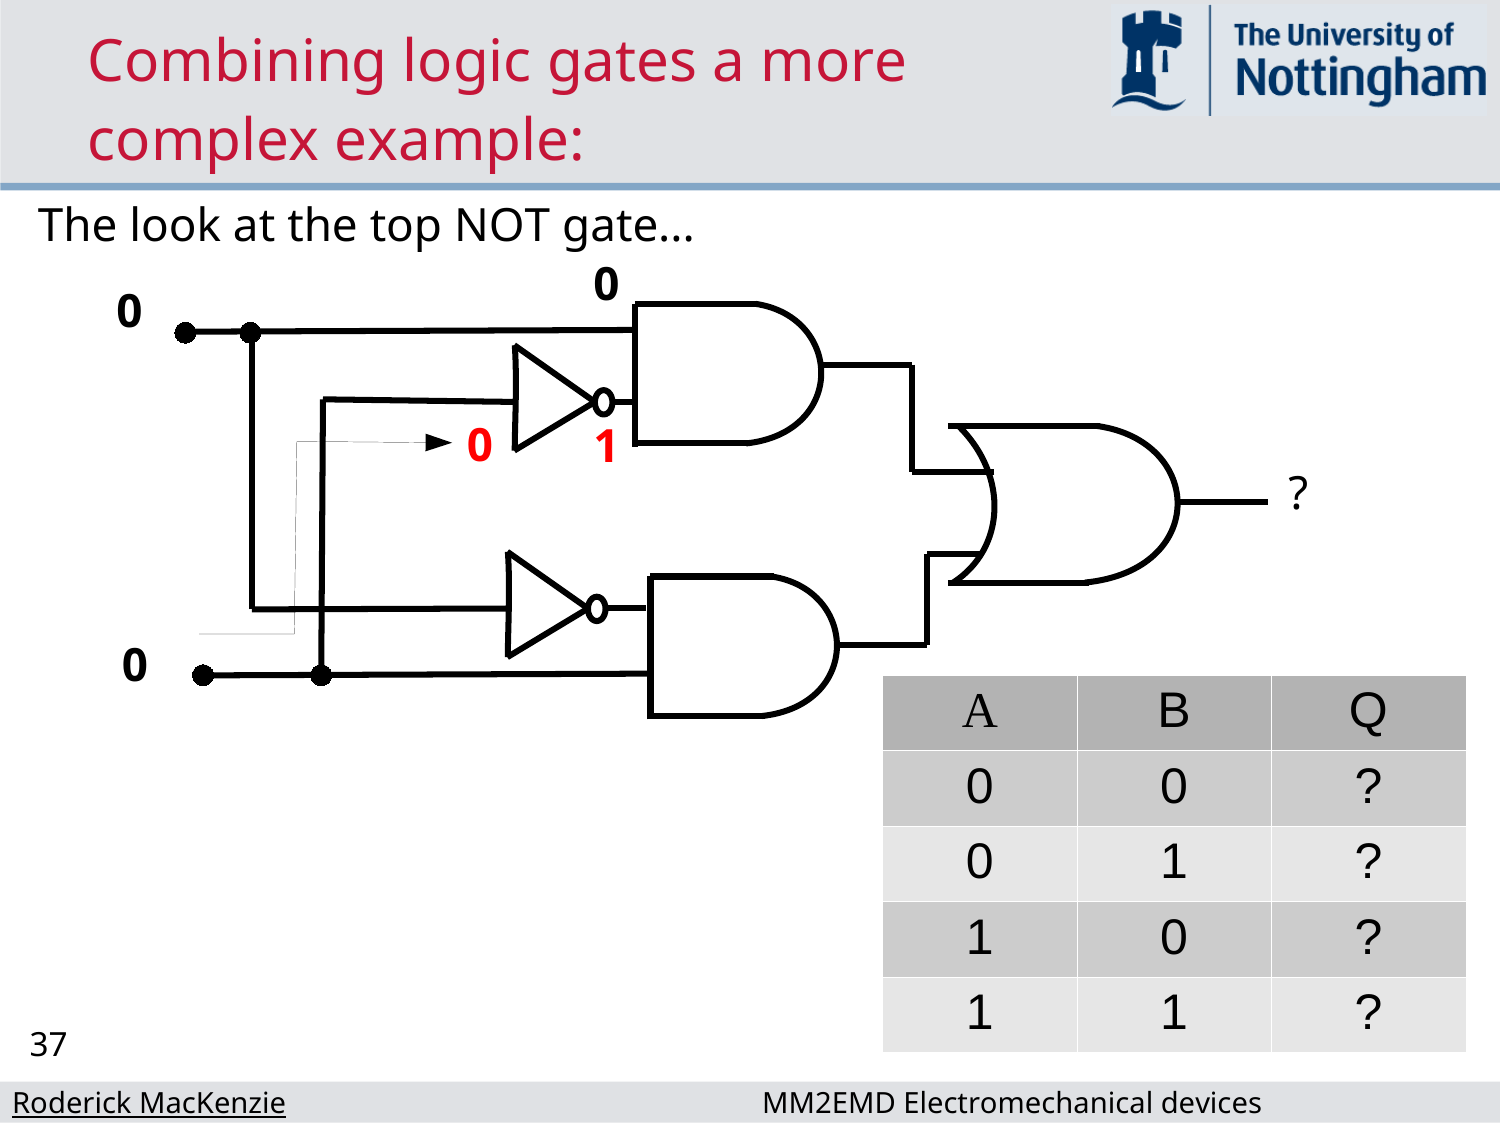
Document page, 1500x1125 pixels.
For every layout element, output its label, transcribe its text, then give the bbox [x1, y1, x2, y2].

table_cell ? [1272, 827, 1466, 901]
table_header A [883, 676, 1077, 750]
text_box The look at the top NOT gate... [23, 188, 769, 259]
table_cell ? [1272, 978, 1466, 1052]
text_box 0 [107, 628, 164, 699]
table_cell 1 [883, 978, 1077, 1052]
table_cell 1 [1078, 827, 1271, 901]
text_box 0 [452, 407, 509, 478]
table_cell ? [1272, 751, 1466, 826]
text_box 0 [578, 259, 635, 318]
text_box [192, 664, 214, 686]
title Combining logic gates a more complex example: [72, 22, 1113, 174]
text_box [310, 664, 332, 686]
table_cell ? [1272, 902, 1466, 977]
text_box [174, 322, 196, 344]
text_box 1 [578, 408, 635, 479]
table_cell 1 [1078, 978, 1271, 1052]
text_box [239, 322, 261, 344]
table_cell 1 [883, 902, 1077, 977]
table_header B [1078, 676, 1271, 750]
text_box 0 [101, 274, 158, 345]
table_cell 0 [1078, 751, 1271, 826]
table_cell 0 [883, 827, 1077, 901]
picture [1111, 4, 1487, 116]
text_box ? [1273, 456, 1330, 527]
table_cell 0 [883, 751, 1077, 826]
text_box <number> [14, 1015, 230, 1086]
table_header Q [1272, 676, 1466, 750]
table_cell 0 [1078, 902, 1271, 977]
